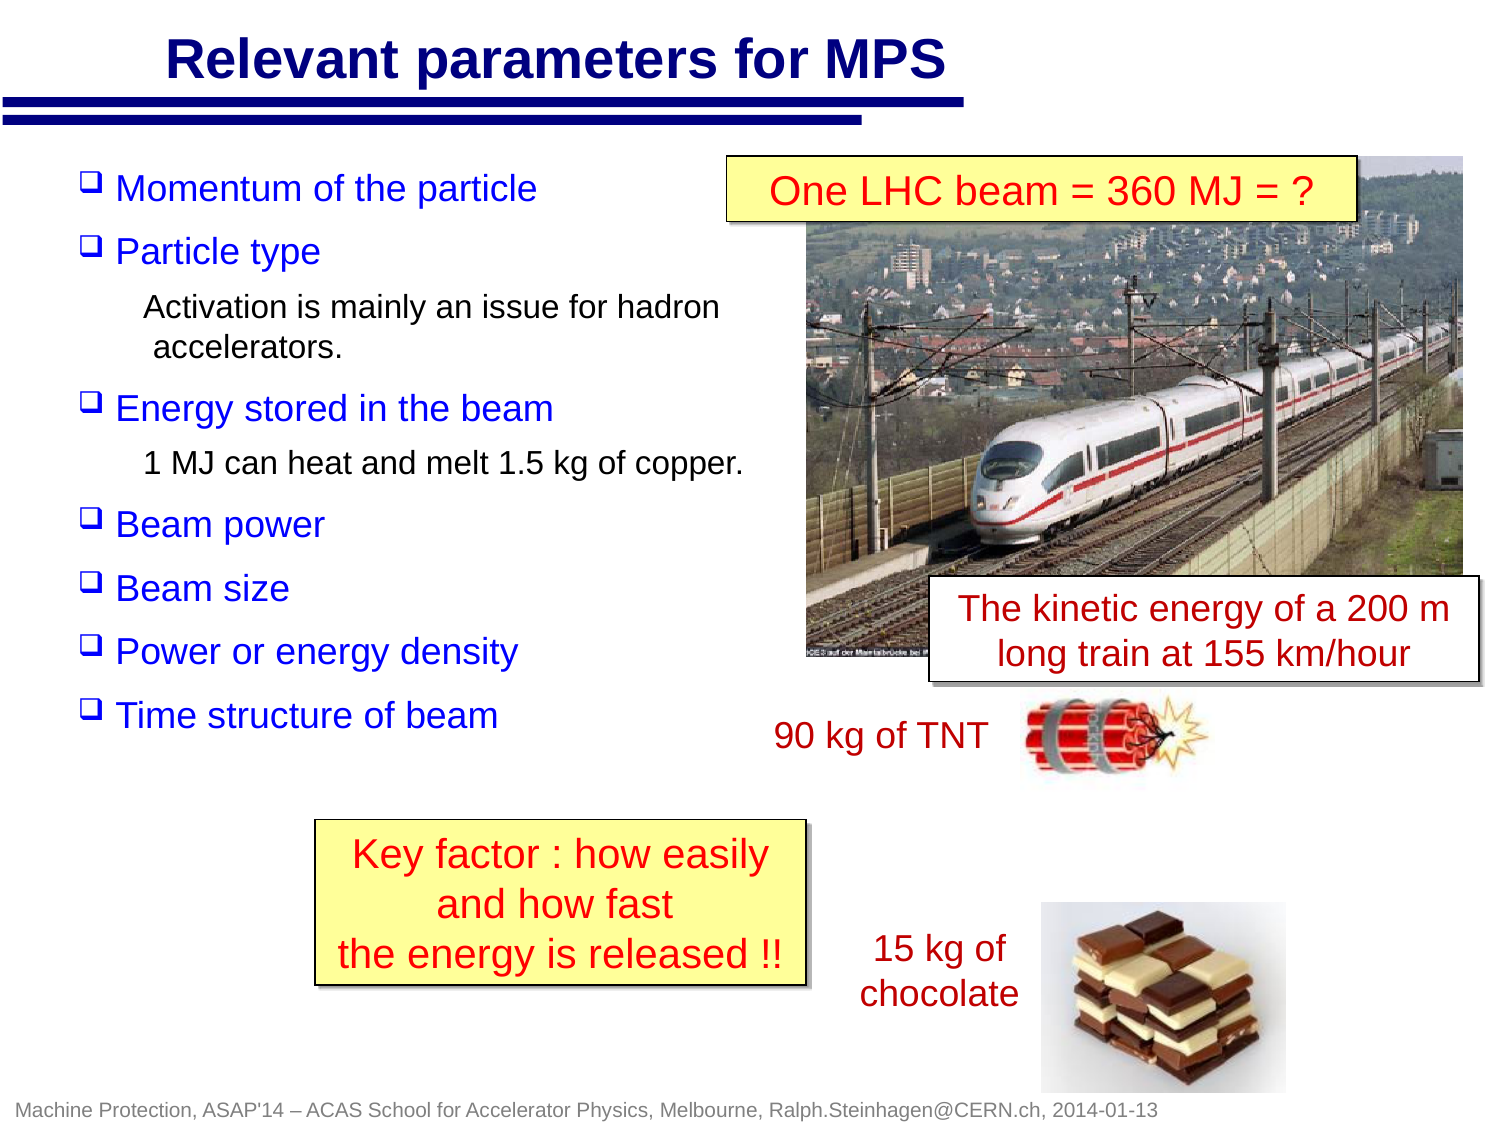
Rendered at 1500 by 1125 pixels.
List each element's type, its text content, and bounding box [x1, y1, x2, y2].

picture [1020, 682, 1215, 834]
picture [1041, 902, 1286, 1093]
text_box One LHC beam = 360 MJ = ? [726, 155, 1358, 222]
text_box The kinetic energy of a 200 m long train at 155 km/hour [929, 575, 1480, 682]
text_box 15 kg of chocolate [840, 916, 1040, 1022]
text_box Key factor : how easily and how fast the energy is released !! [315, 819, 807, 985]
picture [806, 156, 1463, 657]
text_box Momentum of the particle Particle type Activation is mainly an issue for hadron accelerators. Energy stored in the beam 1 MJ can heat and melt 1.5 kg of copper. Beam power Beam size Power or energy density Time structure of beam [63, 156, 845, 744]
text_box 90 kg of TNT [737, 703, 1026, 764]
title Relevant parameters for MPS [149, 0, 1200, 113]
